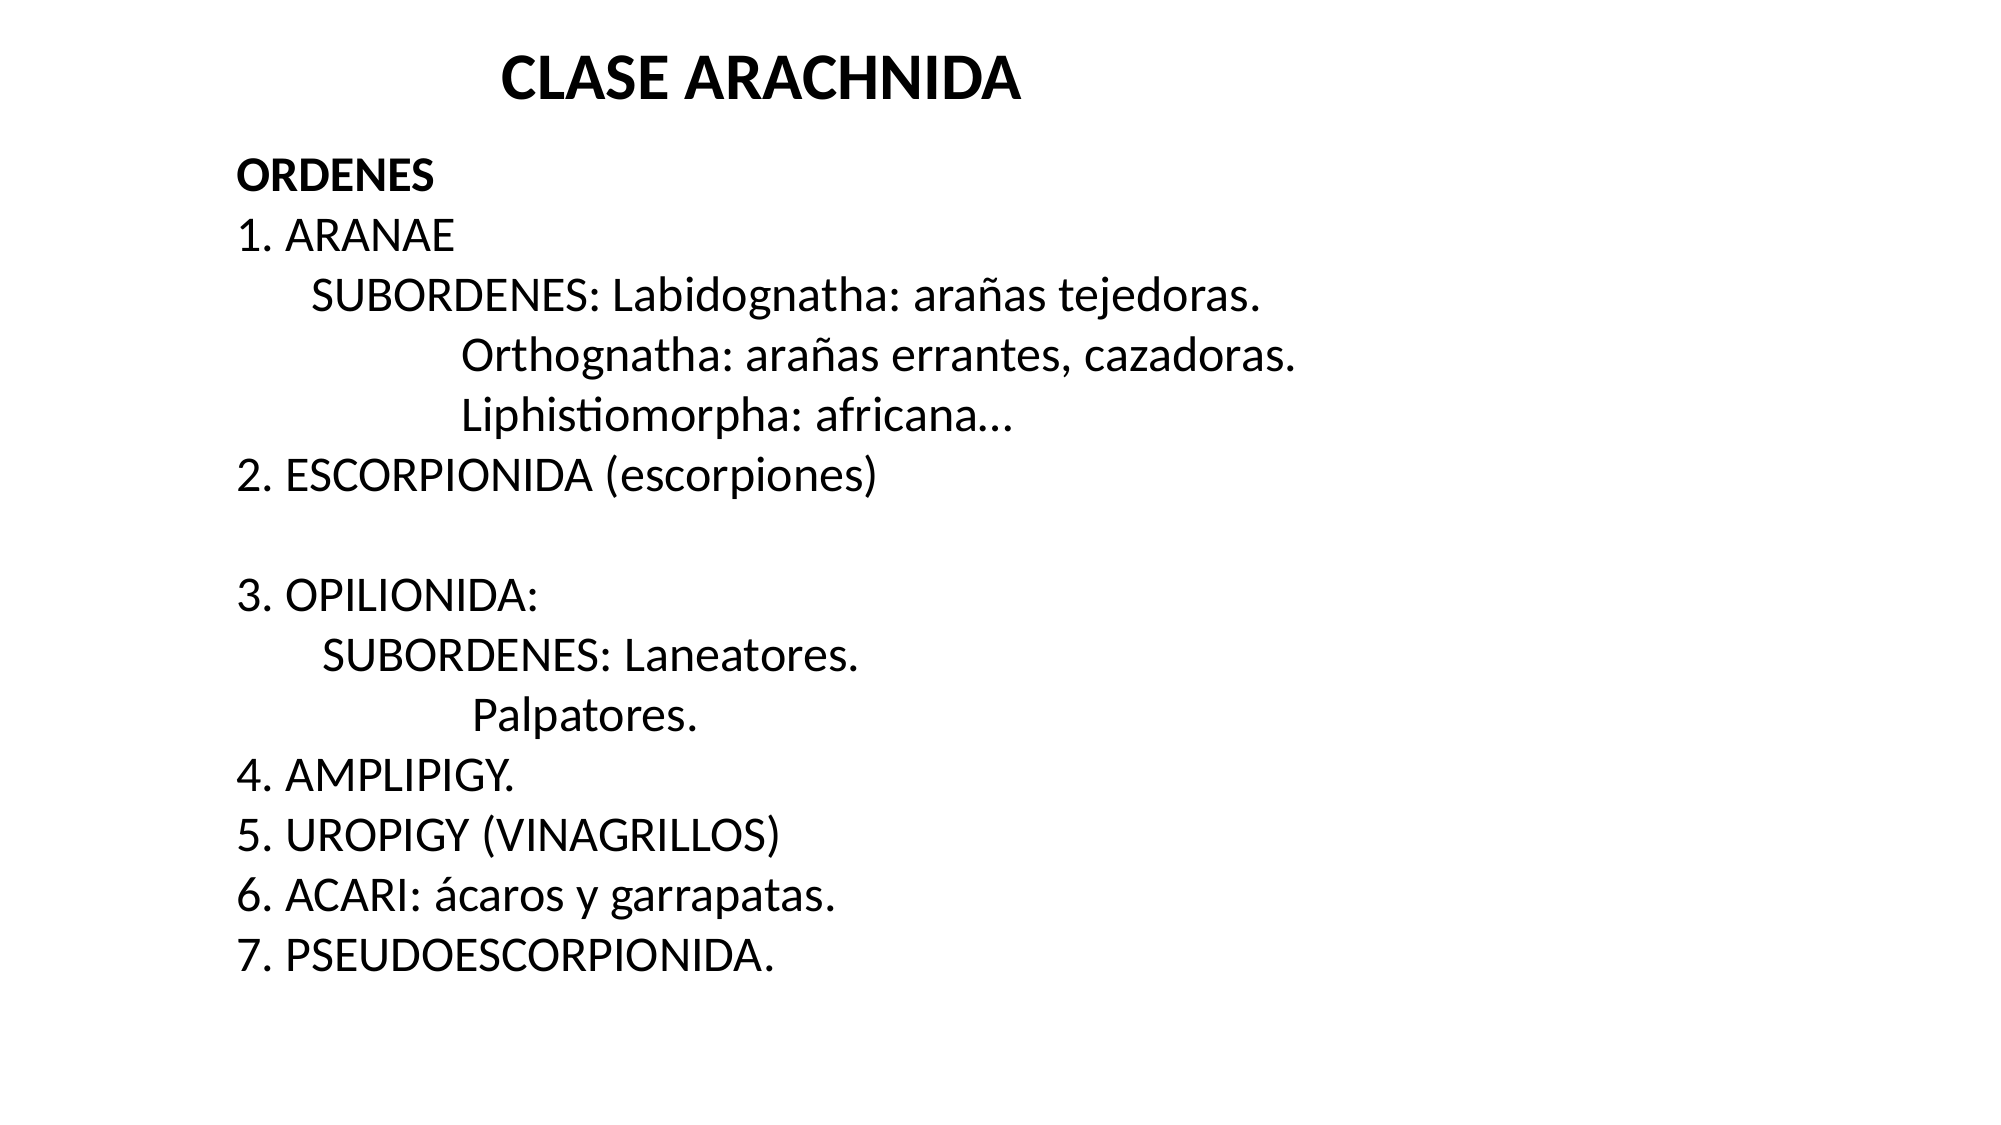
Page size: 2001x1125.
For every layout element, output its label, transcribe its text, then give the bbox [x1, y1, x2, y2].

text_box CLASE ARACHNIDA [486, 25, 1558, 133]
text_box ORDENES 1. ARANAE SUBORDENES: Labidognatha: arañas tejedoras. Orthognatha: arañas errantes, cazadoras. Liphistiomorpha: africana… 2. ESCORPIONIDA (escorpiones) 3. OPILIONIDA: SUBORDENES: Laneatores. Palpatores. 4. AMPLIPIGY. 5. UROPIGY (VINAGRILLOS) 6. ACARI: ácaros y garrapatas. 7. PSEUDOESCORPIONIDA. [221, 133, 1722, 1125]
